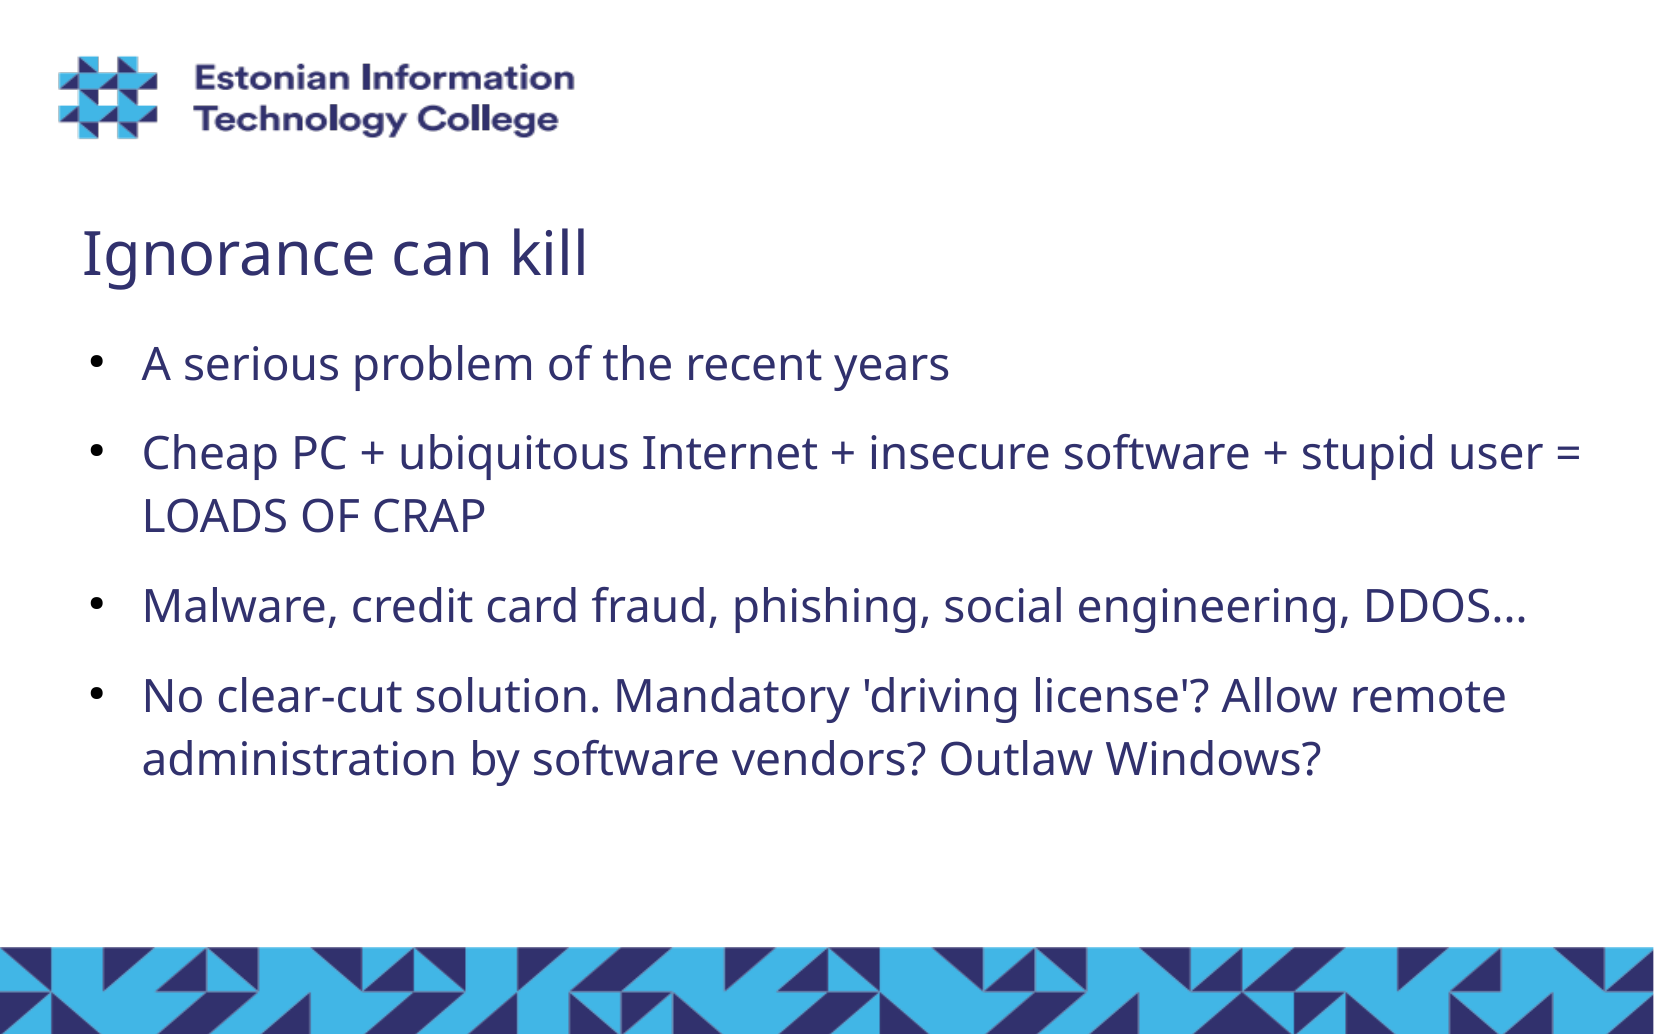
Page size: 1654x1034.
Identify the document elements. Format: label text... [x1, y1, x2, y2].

list A serious problem of the recent years Cheap PC + ubiquitous Internet + insecure software + stupid user = LOADS OF CRAP Malware, credit card fraud, phishing, social engineering, DDOS… No clear-cut solution. Mandatory 'driving license'? Allow remote administration by software vendors? Outlaw Windows? [70, 330, 1619, 922]
title Ignorance can kill [82, 165, 1644, 338]
